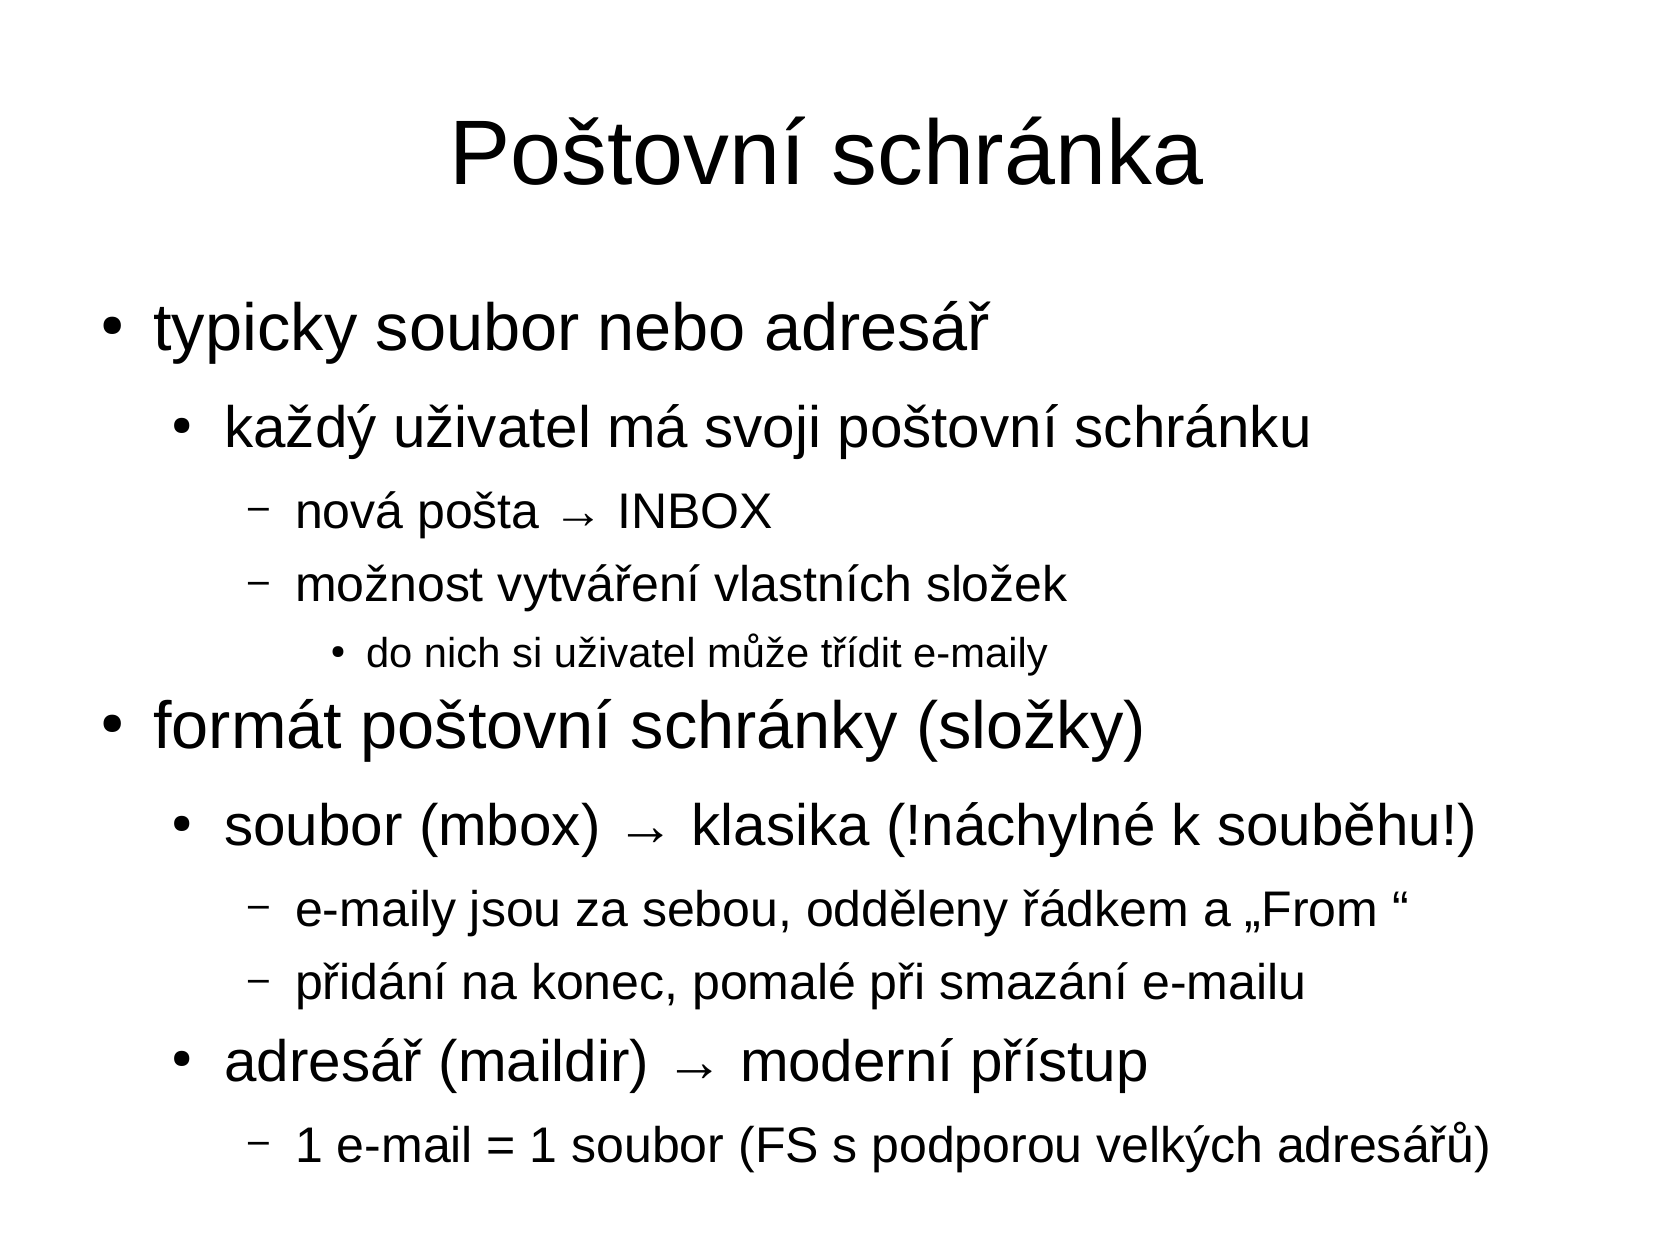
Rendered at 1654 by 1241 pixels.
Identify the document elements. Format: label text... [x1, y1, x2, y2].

title Poštovní schránka [82, 49, 1571, 257]
list typicky soubor nebo adresář každý uživatel má svoji poštovní schránku nová pošta → INBOX možnost vytváření vlastních složek do nich si uživatel může třídit e-maily formát poštovní schránky (složky) soubor (mbox) → klasika (!náchylné k souběhu!) e-maily jsou za sebou, odděleny řádkem a „From “ přidání na konec, pomalé při smazání e-mailu adresář (maildir) → moderní přístup 1 e-mail = 1 soubor (FS s podporou velkých adresářů) [82, 290, 1571, 1173]
